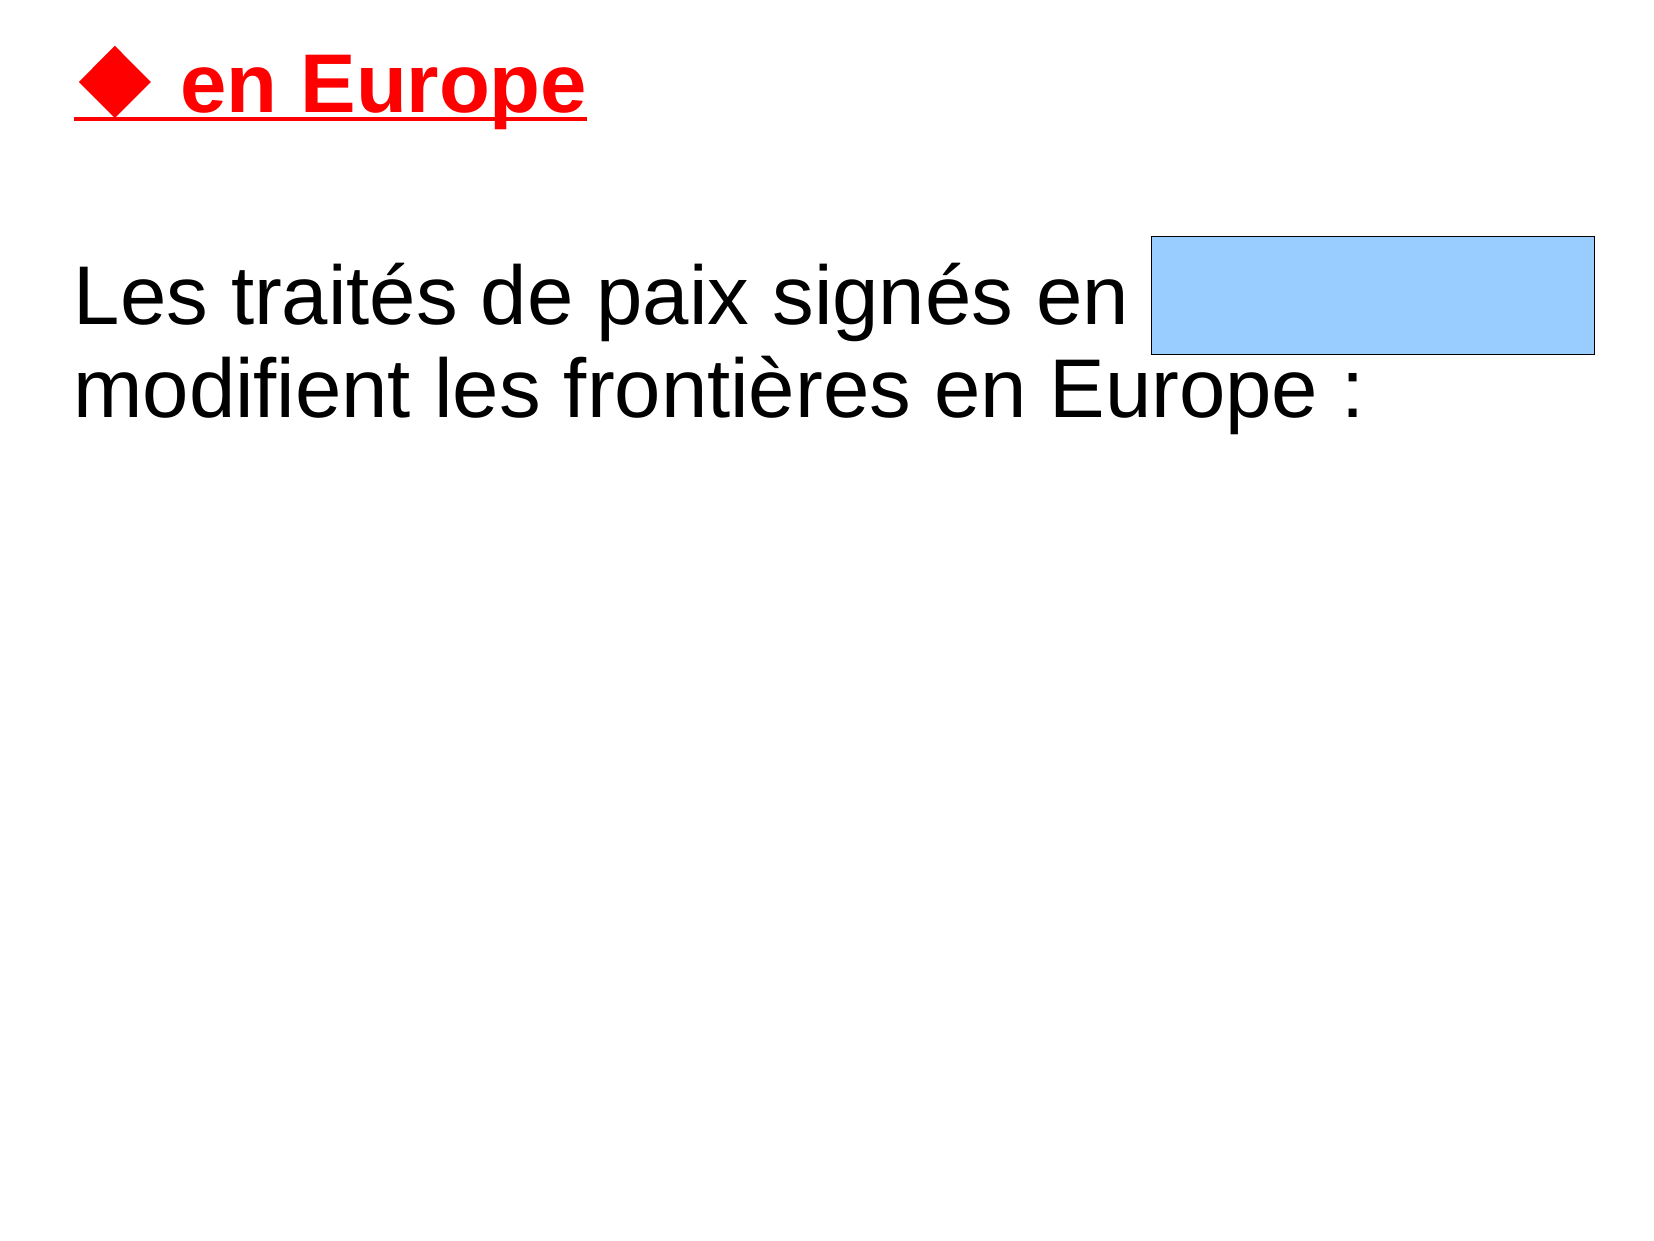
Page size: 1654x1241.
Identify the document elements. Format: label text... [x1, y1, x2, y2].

text_box Les traités de paix signés en 1919-1920 modifient les frontières en Europe : [59, 242, 1595, 443]
text_box [1151, 236, 1595, 355]
text_box  en Europe [59, 29, 1565, 138]
